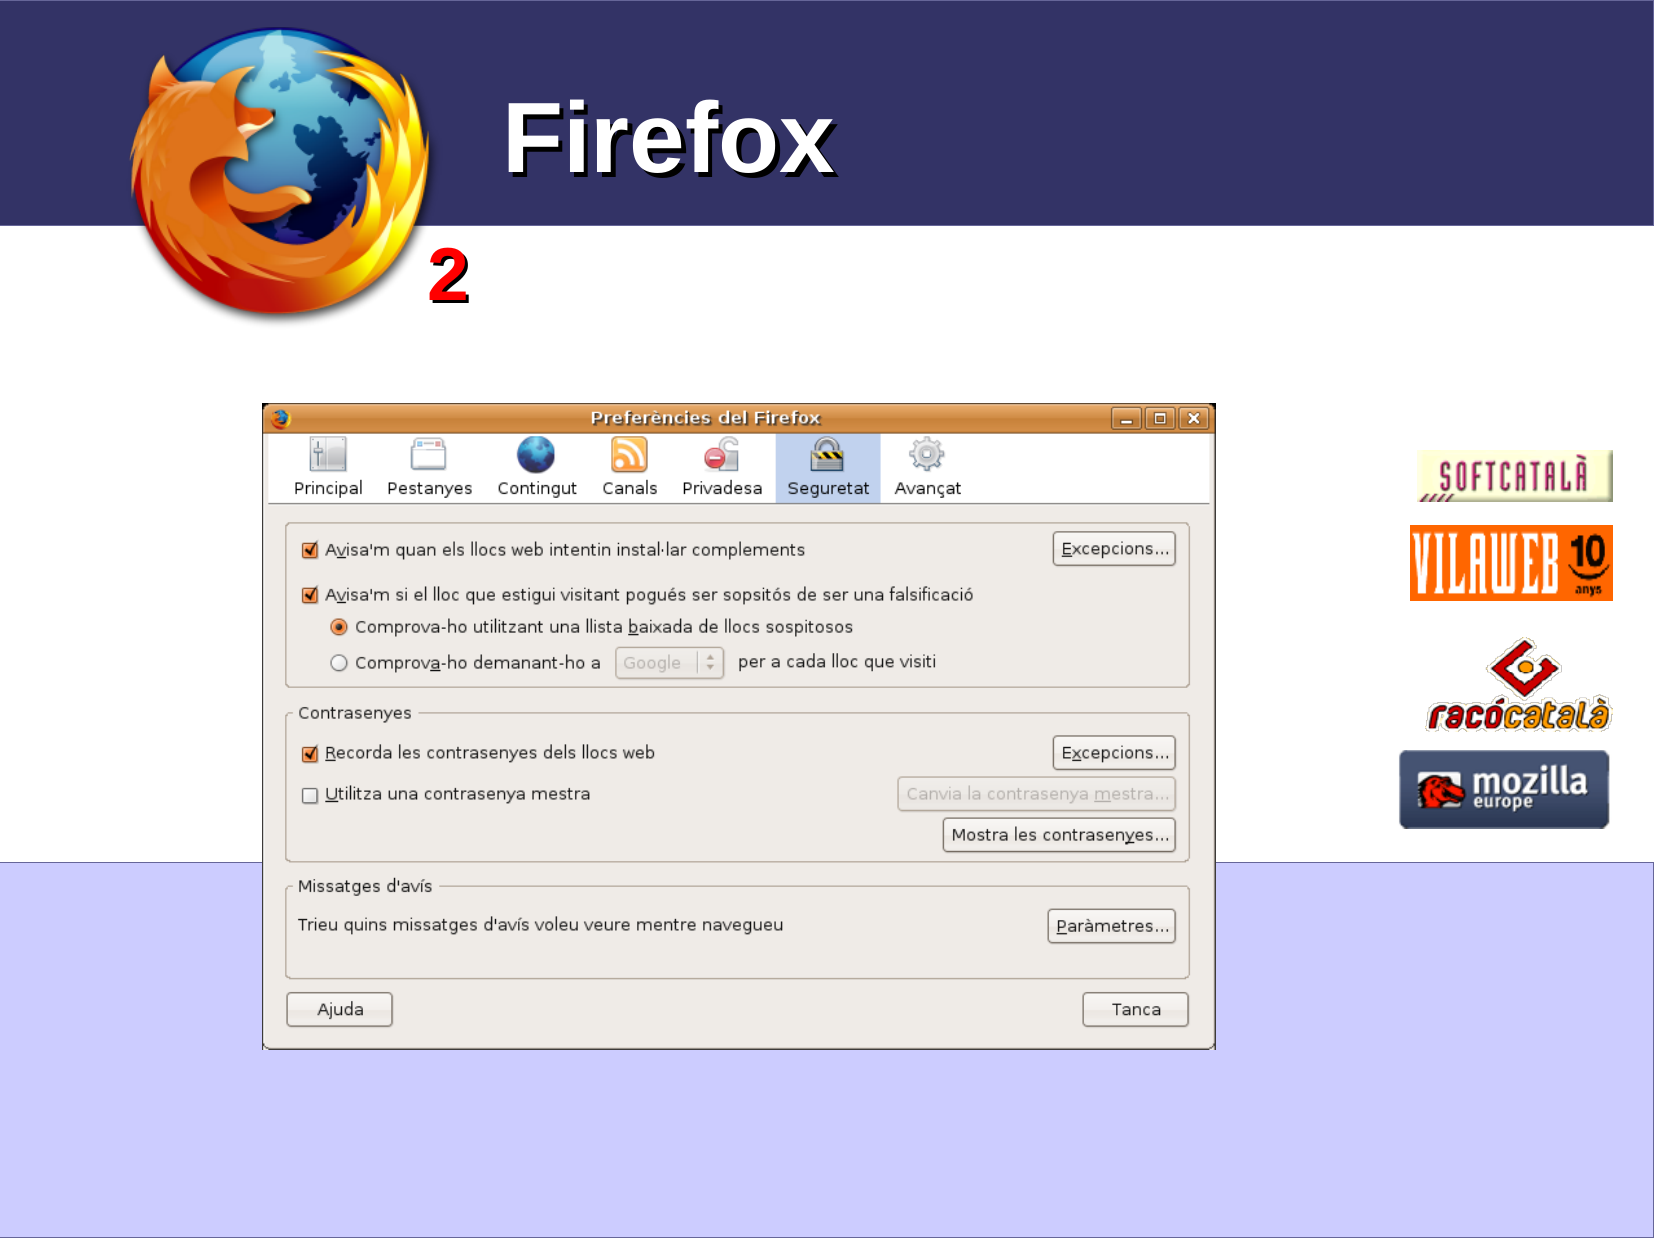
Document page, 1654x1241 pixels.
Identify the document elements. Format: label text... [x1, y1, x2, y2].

picture [1387, 750, 1622, 829]
text_box 2 [412, 225, 526, 338]
picture [262, 403, 1216, 1051]
picture [1425, 637, 1613, 732]
picture [1417, 450, 1613, 502]
text_box [0, 0, 1654, 226]
text_box Firefox [487, 75, 938, 202]
text_box [0, 862, 1654, 1238]
picture [112, 3, 451, 338]
picture [1410, 525, 1613, 601]
